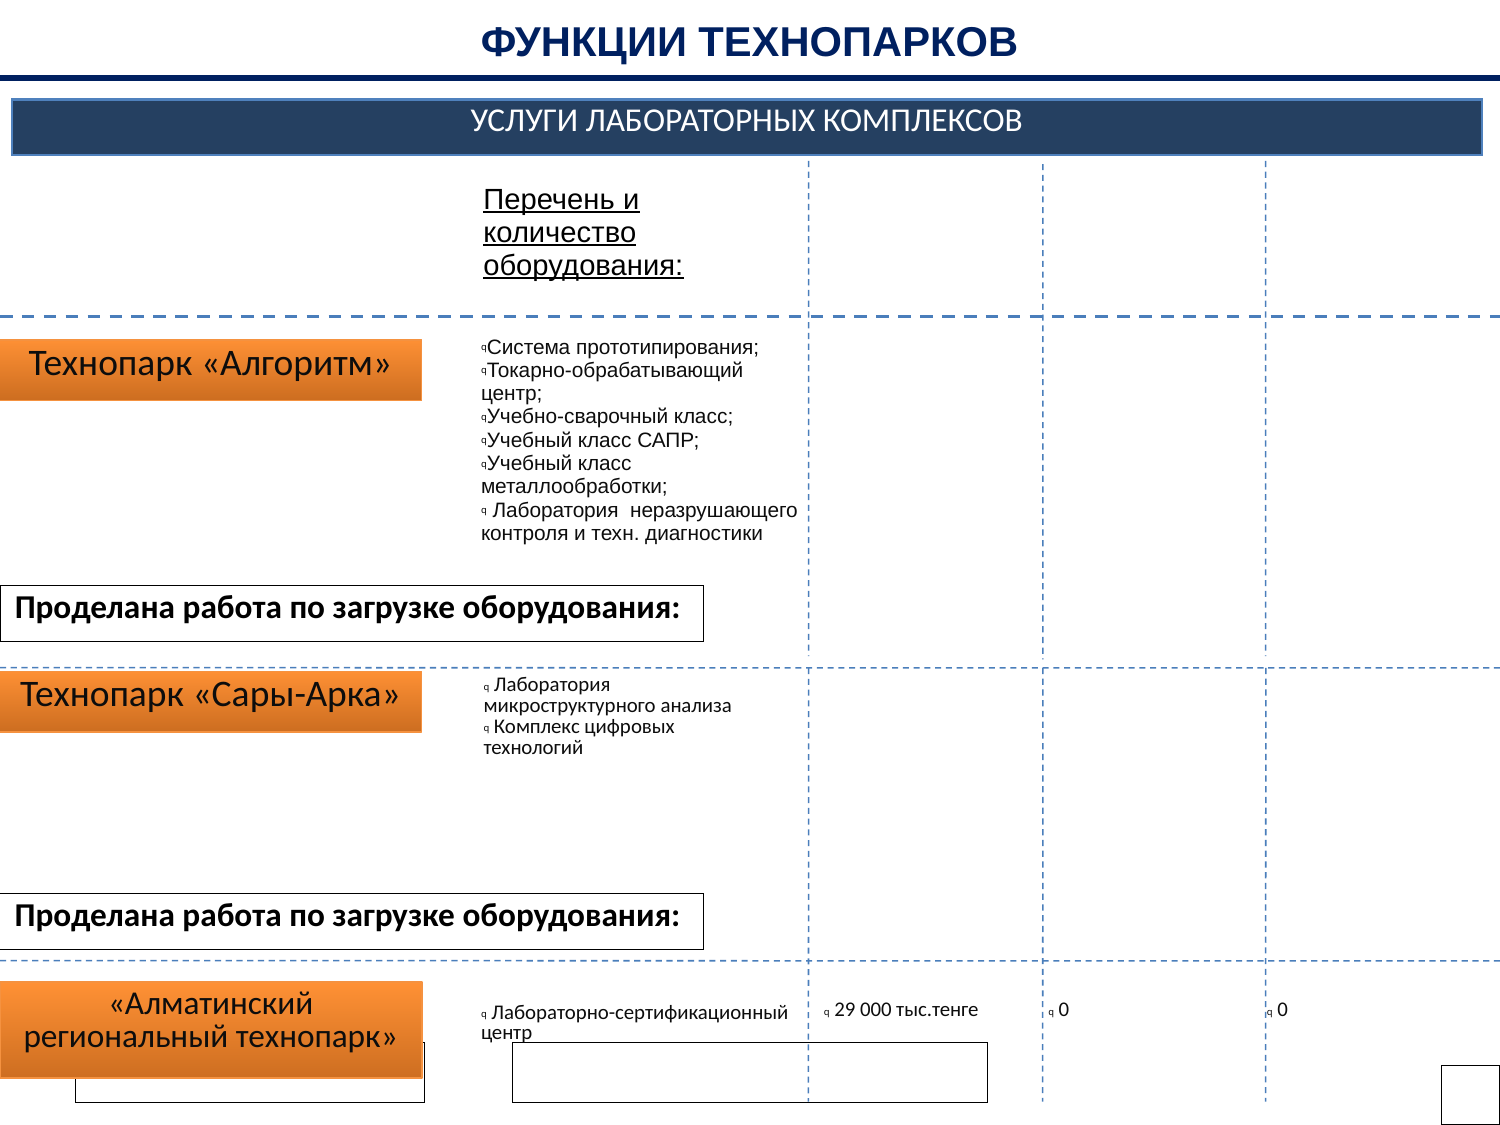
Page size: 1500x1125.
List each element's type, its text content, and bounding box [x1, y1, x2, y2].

text_box Система прототипирования; Токарно-обрабатывающий центр; Учебно-сварочный класс; Учебный класс САПР; Учебный класс металлообработки; Лаборатория неразрушающего контроля и техн. диагностики [466, 328, 821, 571]
text_box Технопарк «Алгоритм» [0, 339, 422, 401]
text_box Проделана работа по загрузке оборудования: [0, 893, 704, 950]
text_box УСЛУГИ ЛАБОРАТОРНЫХ КОМПЛЕКСОВ [12, 99, 1483, 155]
text_box 0 [1033, 993, 1252, 1035]
text_box 29 000 тыс.тенге [809, 993, 1033, 1035]
text_box 0 [1252, 993, 1500, 1035]
text_box Перечень и количество оборудования: [468, 175, 779, 317]
text_box «Алматинский региональный технопарк» [0, 982, 422, 1078]
text_box Технопарк «Сары-Арка» [0, 671, 422, 732]
text_box Проделана работа по загрузке оборудования: [0, 585, 704, 642]
text_box Лаборатория микроструктурного анализа Комплекс цифровых технологий [468, 669, 788, 786]
text_box ФУНКЦИИ ТЕХНОПАРКОВ [8, 11, 1491, 73]
text_box Лабораторно-сертификационный центр [466, 996, 819, 1062]
